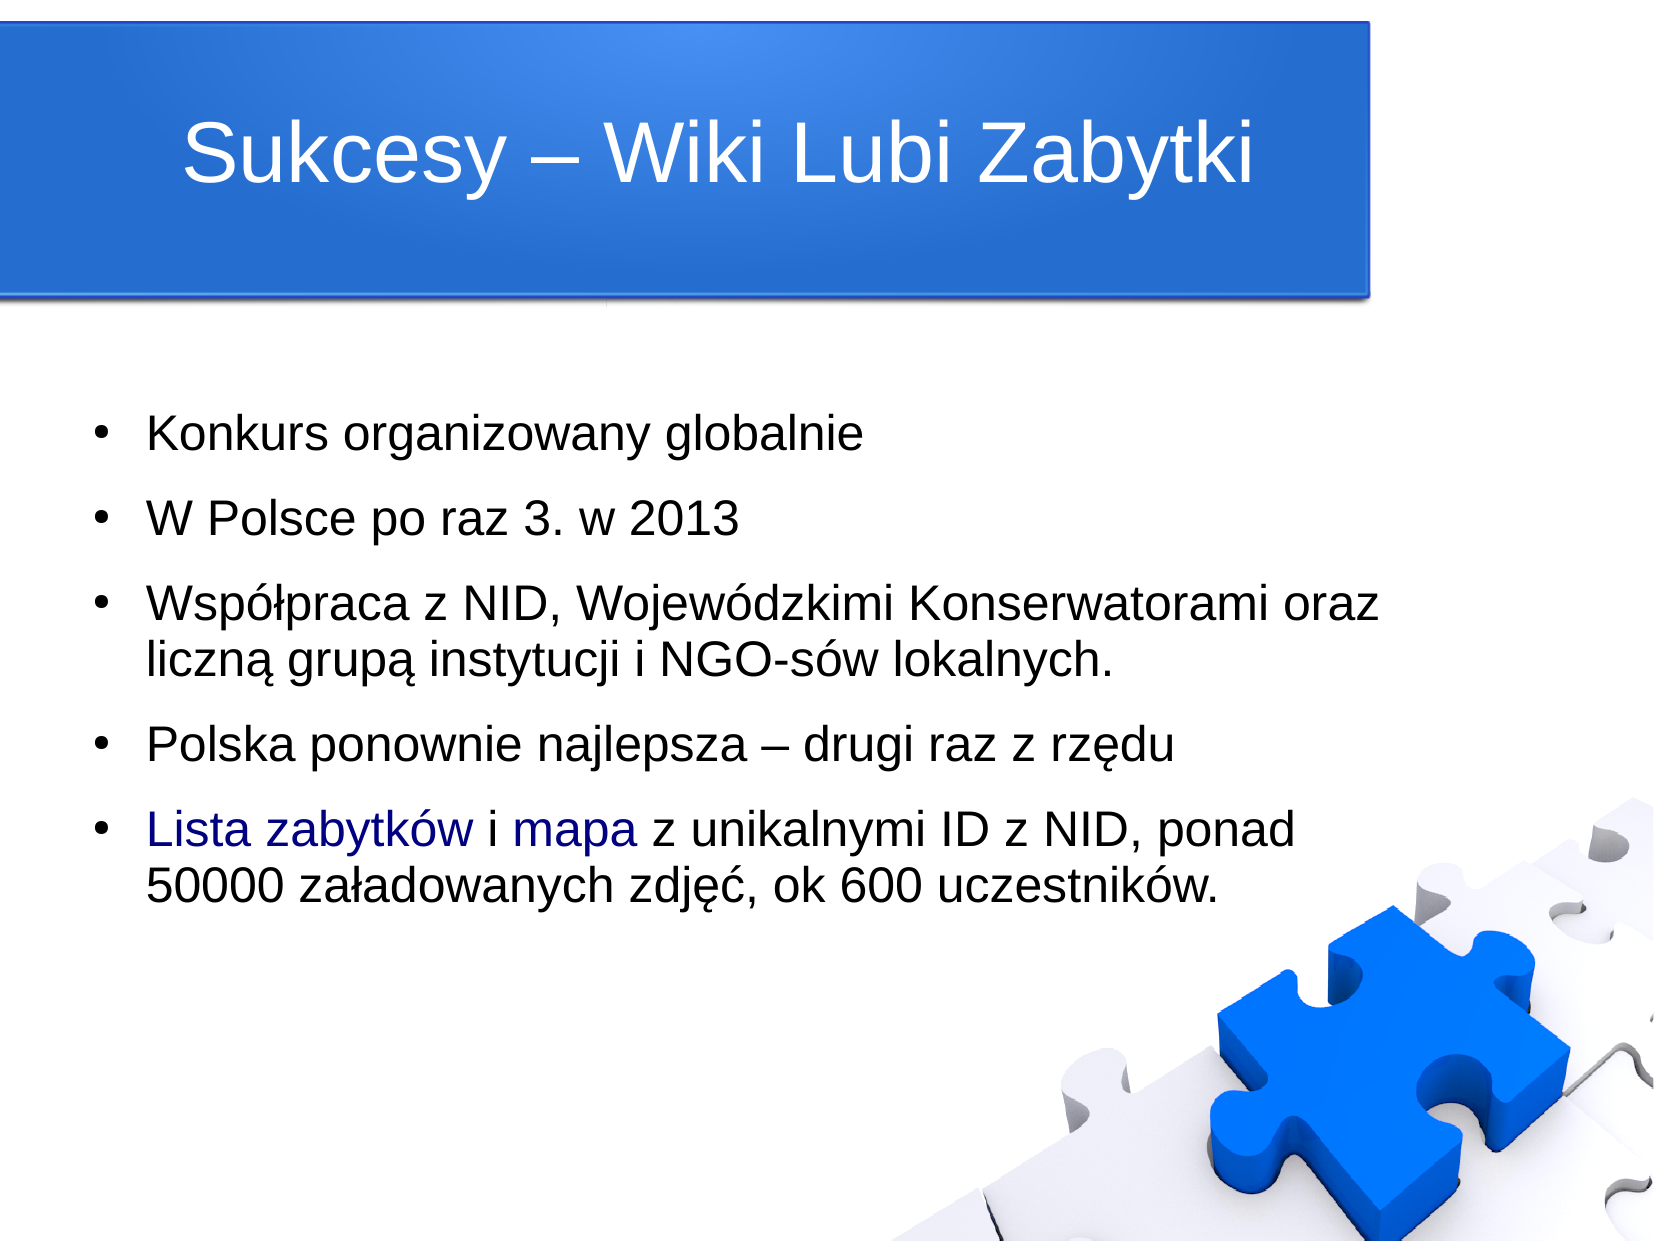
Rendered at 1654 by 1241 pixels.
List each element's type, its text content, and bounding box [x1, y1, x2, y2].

picture [872, 655, 1654, 1241]
list Konkurs organizowany globalnie W Polsce po raz 3. w 2013 Współpraca z NID, Wojewódzkimi Konserwatorami oraz liczną grupą instytucji i NGO-sów lokalnych. Polska ponownie najlepsza – drugi raz z rzędu Lista zabytków i mapa z unikalnymi ID z NID, ponad 50000 załadowanych zdjęć, ok 600 uczestników. [75, 405, 1426, 1109]
picture [0, 21, 1375, 307]
title Sukcesy – Wiki Lubi Zabytki [82, 49, 1356, 257]
